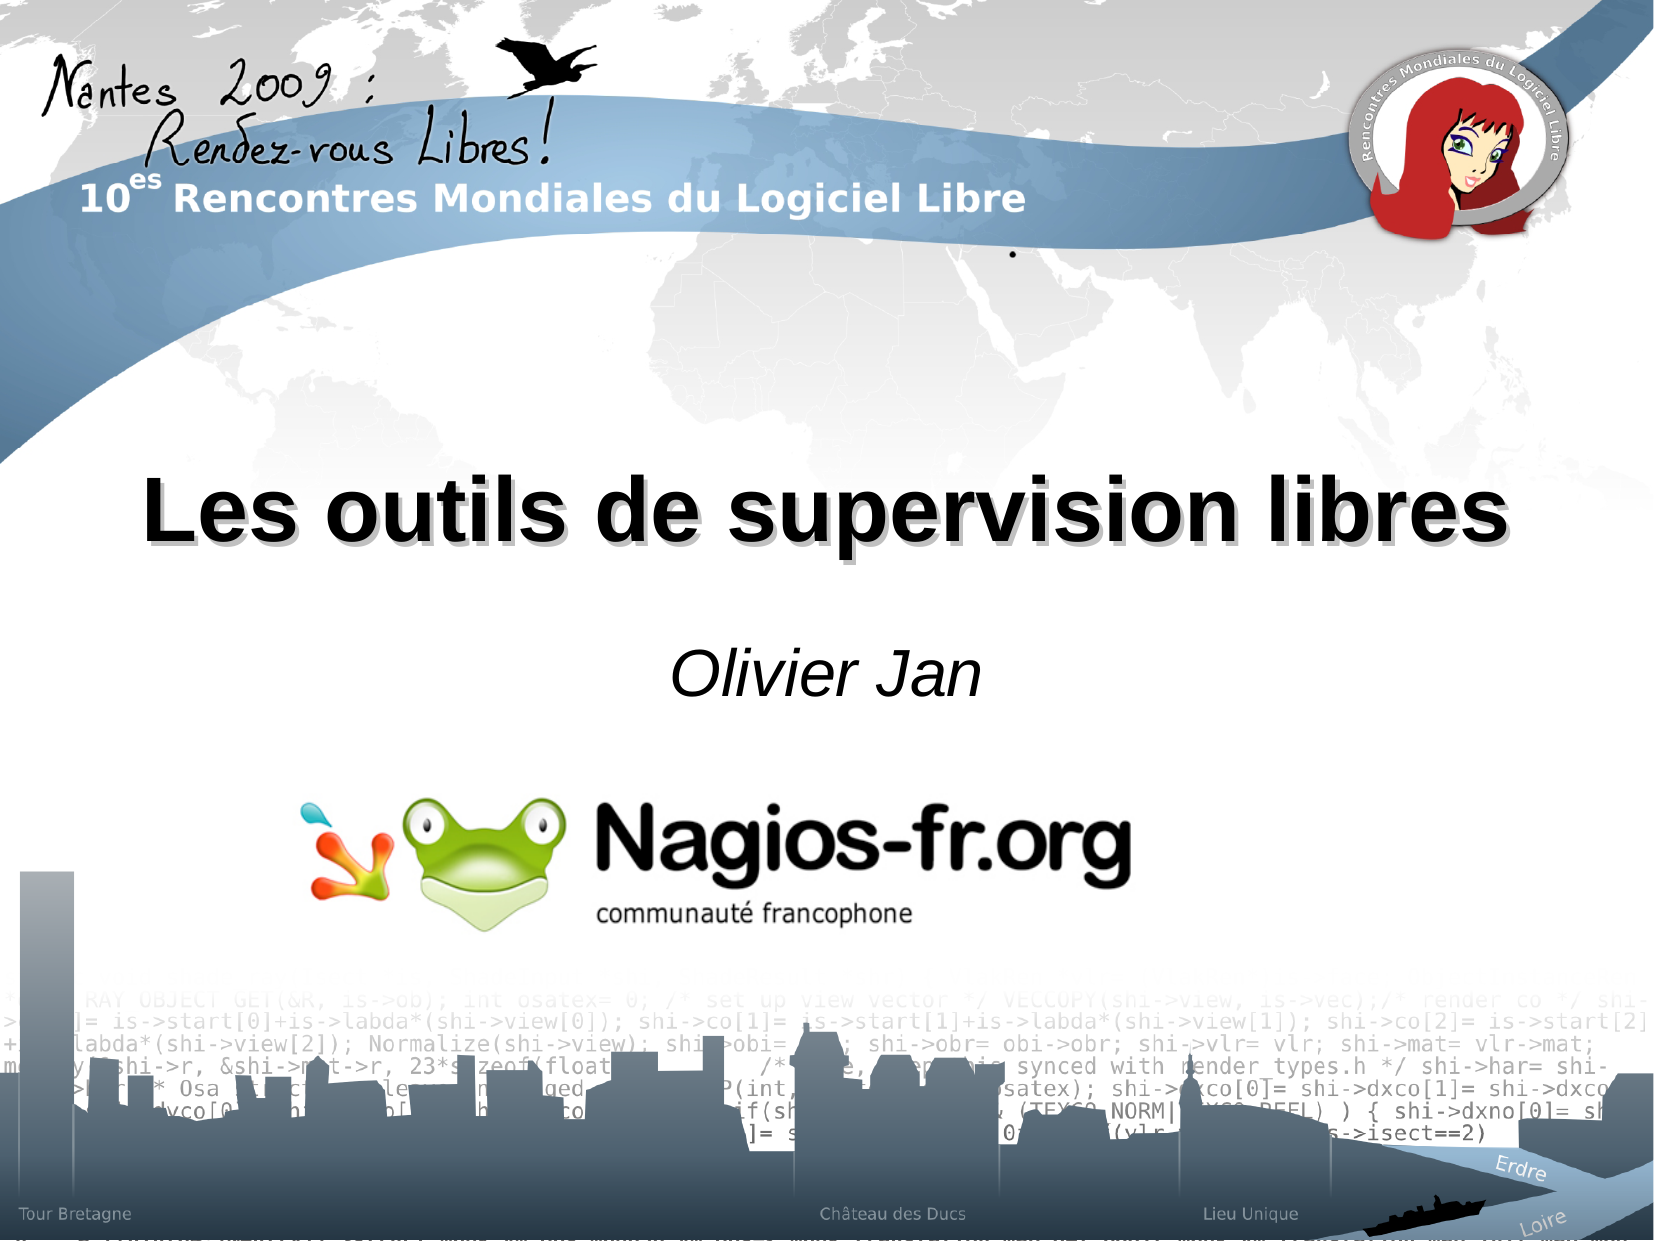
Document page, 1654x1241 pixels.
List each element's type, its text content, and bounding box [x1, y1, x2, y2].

subtitle Les outils de supervision libres Olivier Jan [82, 458, 1571, 786]
picture [0, 750, 1654, 1241]
picture [0, 0, 1654, 544]
